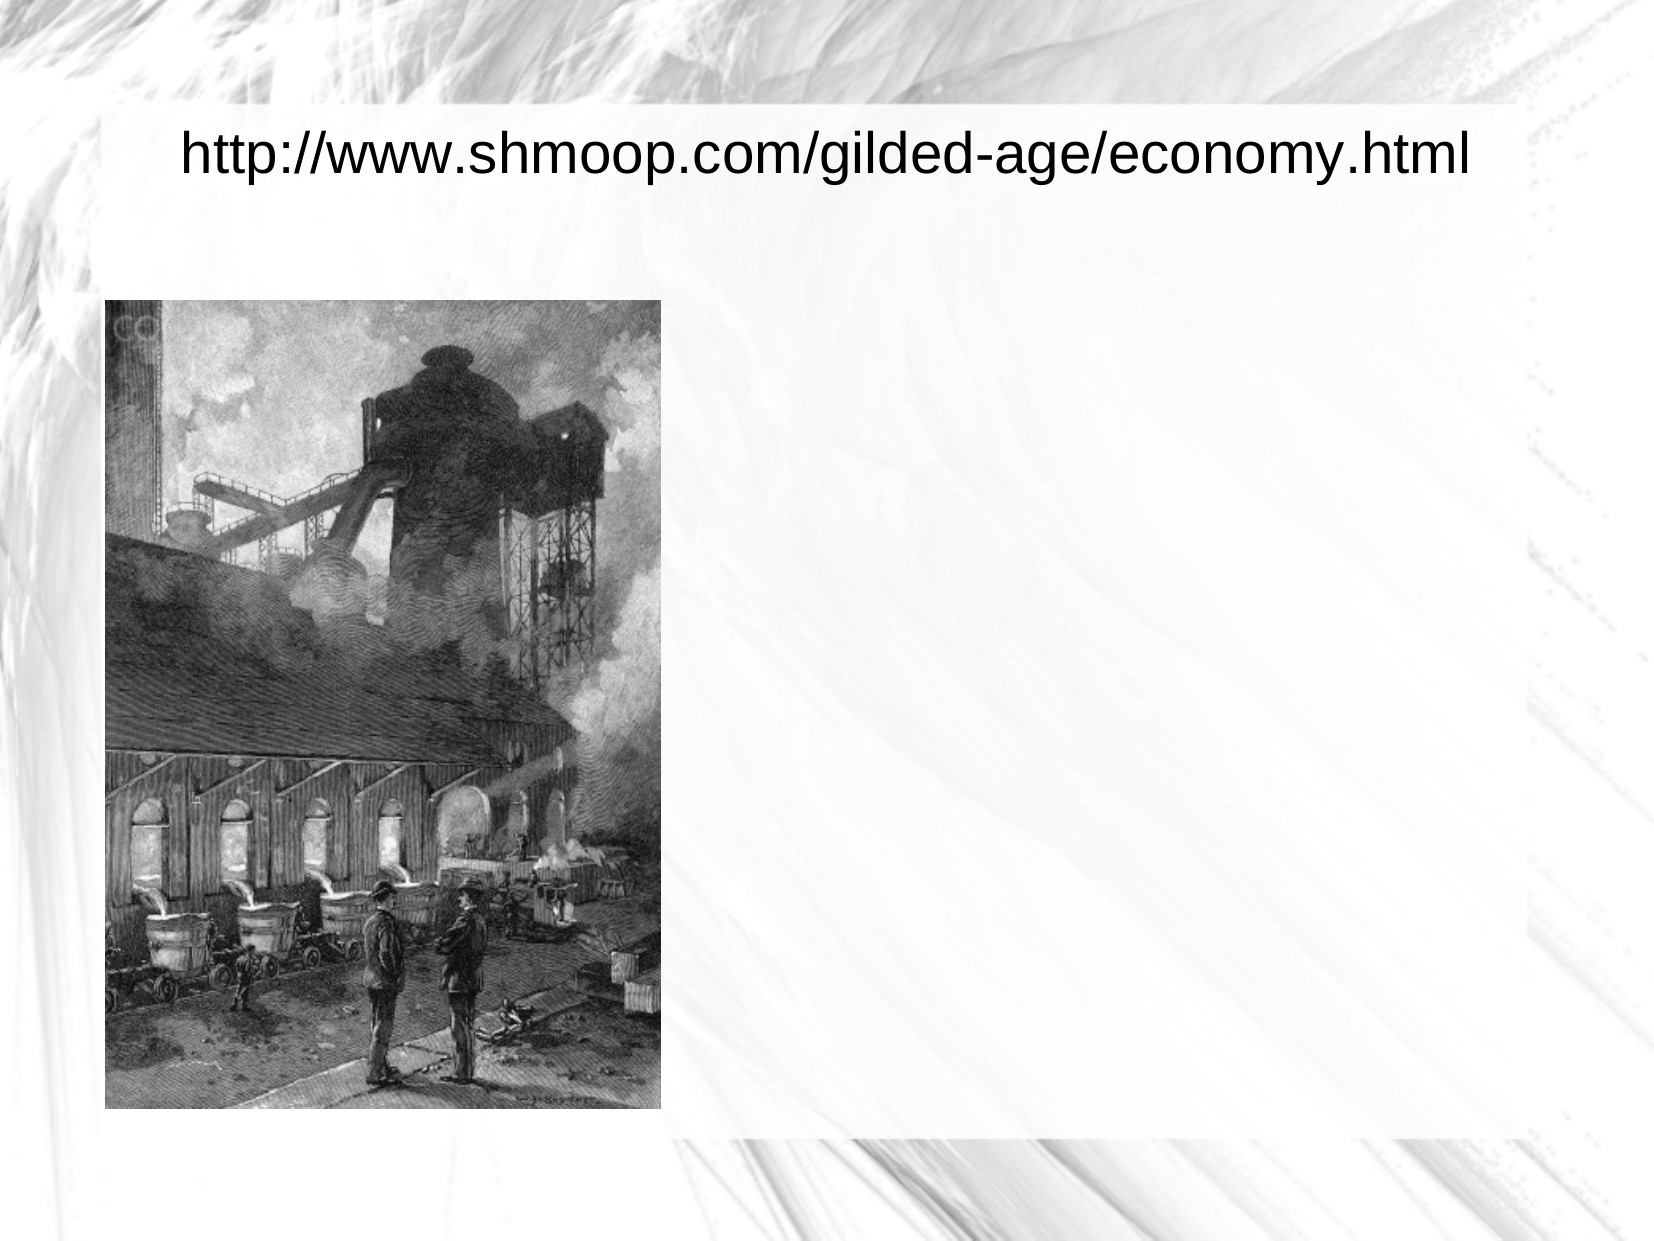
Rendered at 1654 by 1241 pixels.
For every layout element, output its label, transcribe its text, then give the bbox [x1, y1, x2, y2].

title http://www.shmoop.com/gilded-age/economy.html [82, 49, 1571, 257]
picture [0, 0, 1654, 1241]
